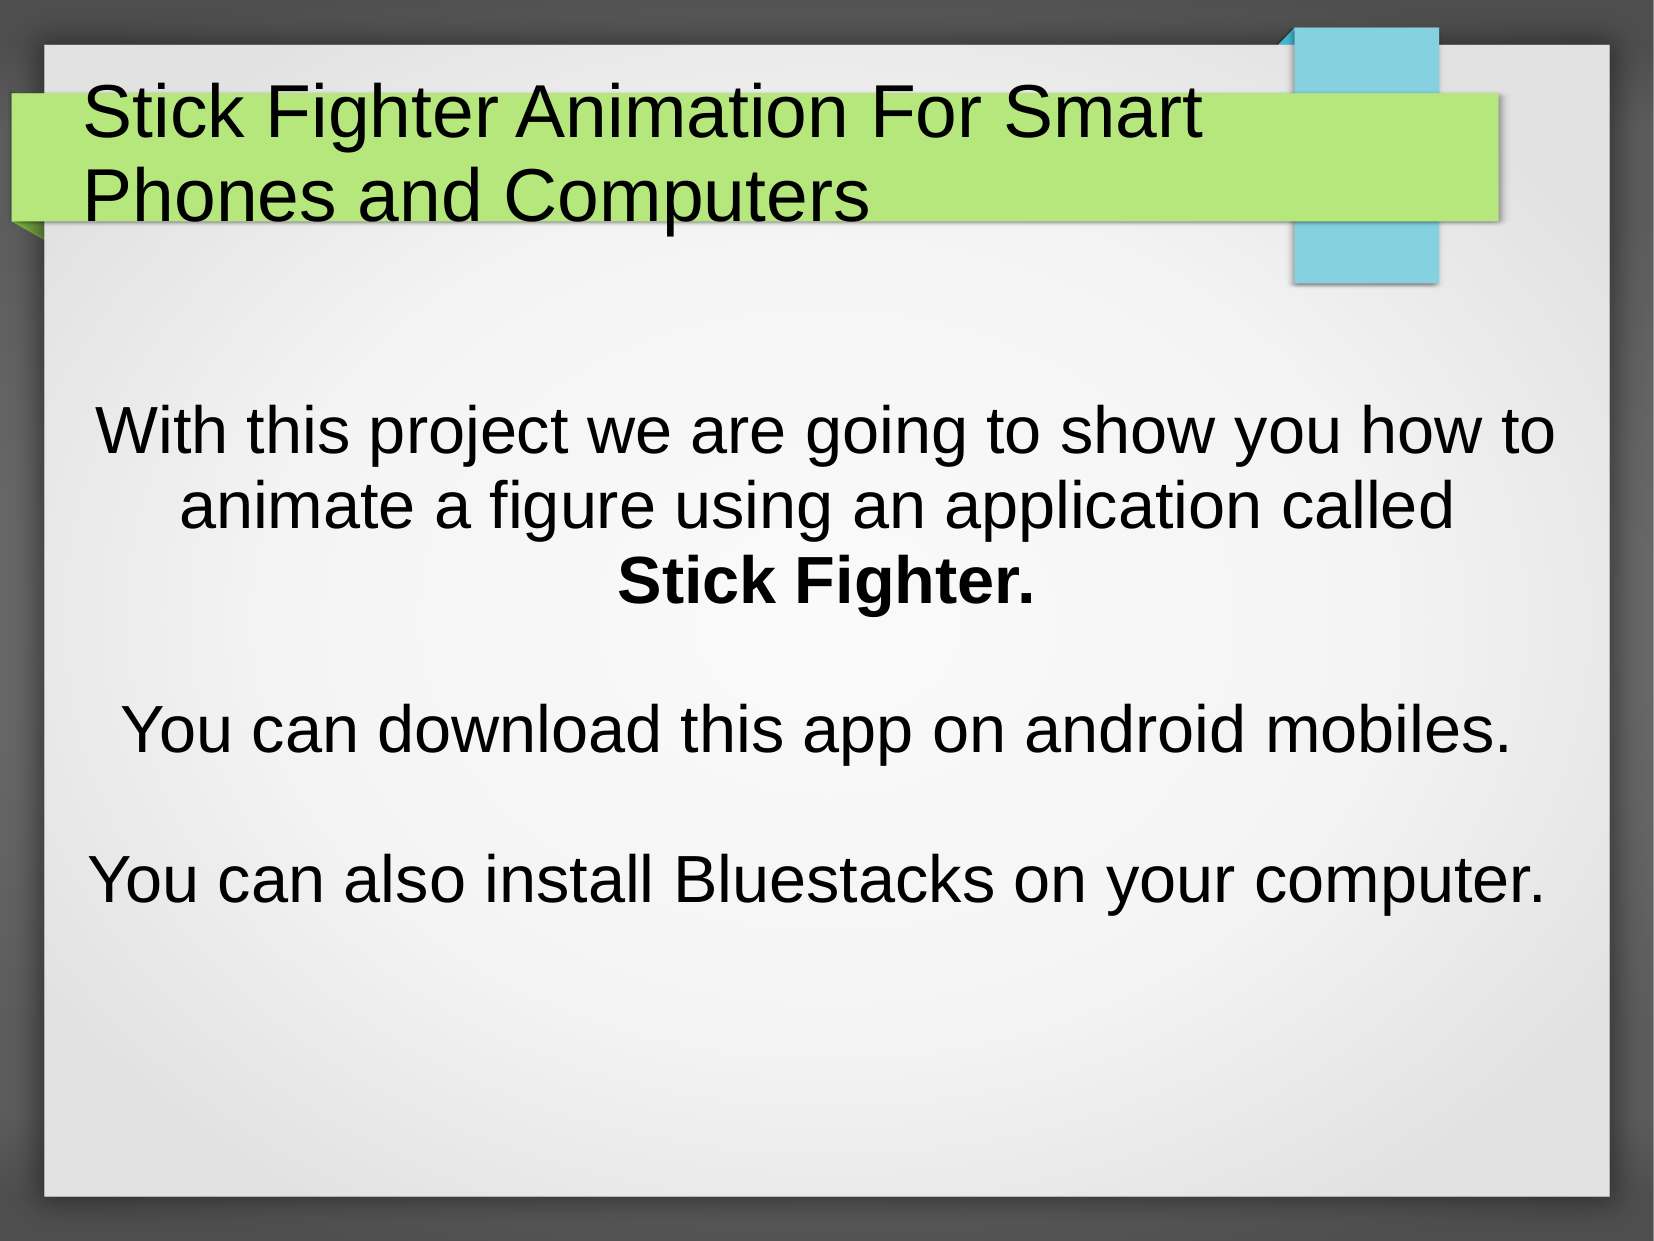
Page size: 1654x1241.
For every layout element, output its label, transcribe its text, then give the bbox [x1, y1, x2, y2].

picture [0, 0, 1654, 1241]
subtitle With this project we are going to show you how to animate a figure using an application called Stick Fighter. You can download this app on android mobiles. You can also install Bluestacks on your computer. [82, 295, 1571, 1015]
title Stick Fighter Animation For Smart Phones and Computers [82, 70, 1264, 238]
